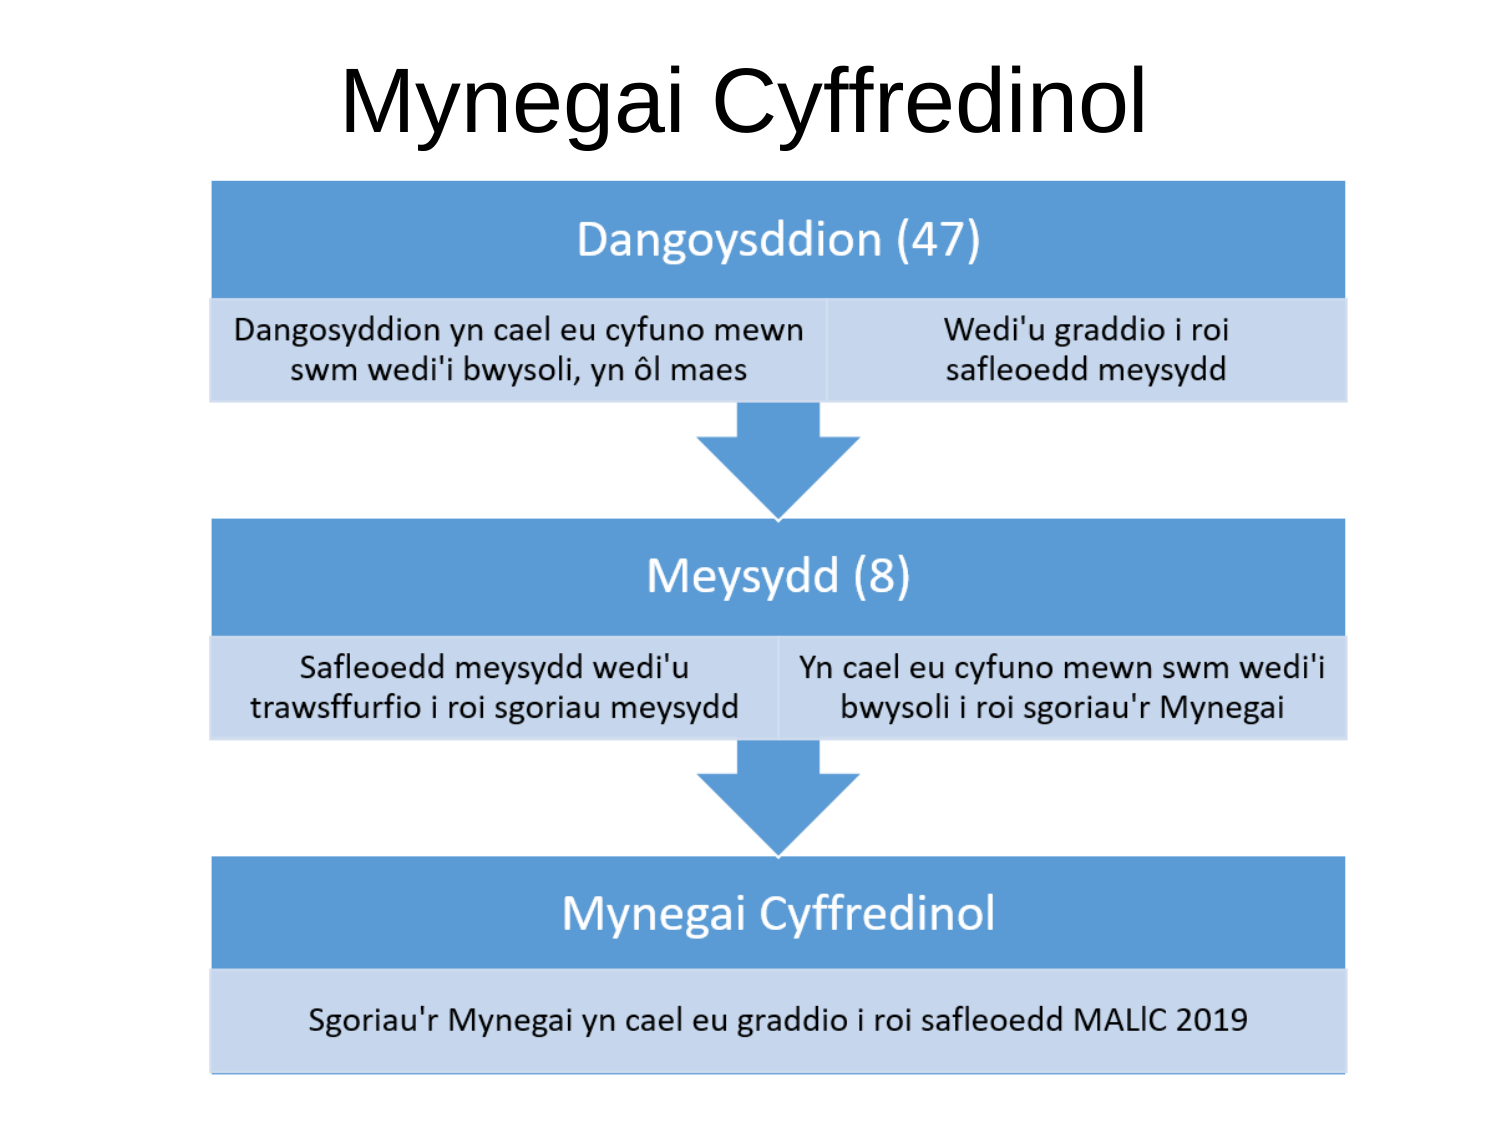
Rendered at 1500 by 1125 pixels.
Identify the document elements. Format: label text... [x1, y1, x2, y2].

text_box Mynegai Cyffredinol [121, 33, 1369, 160]
picture [203, 176, 1369, 1092]
